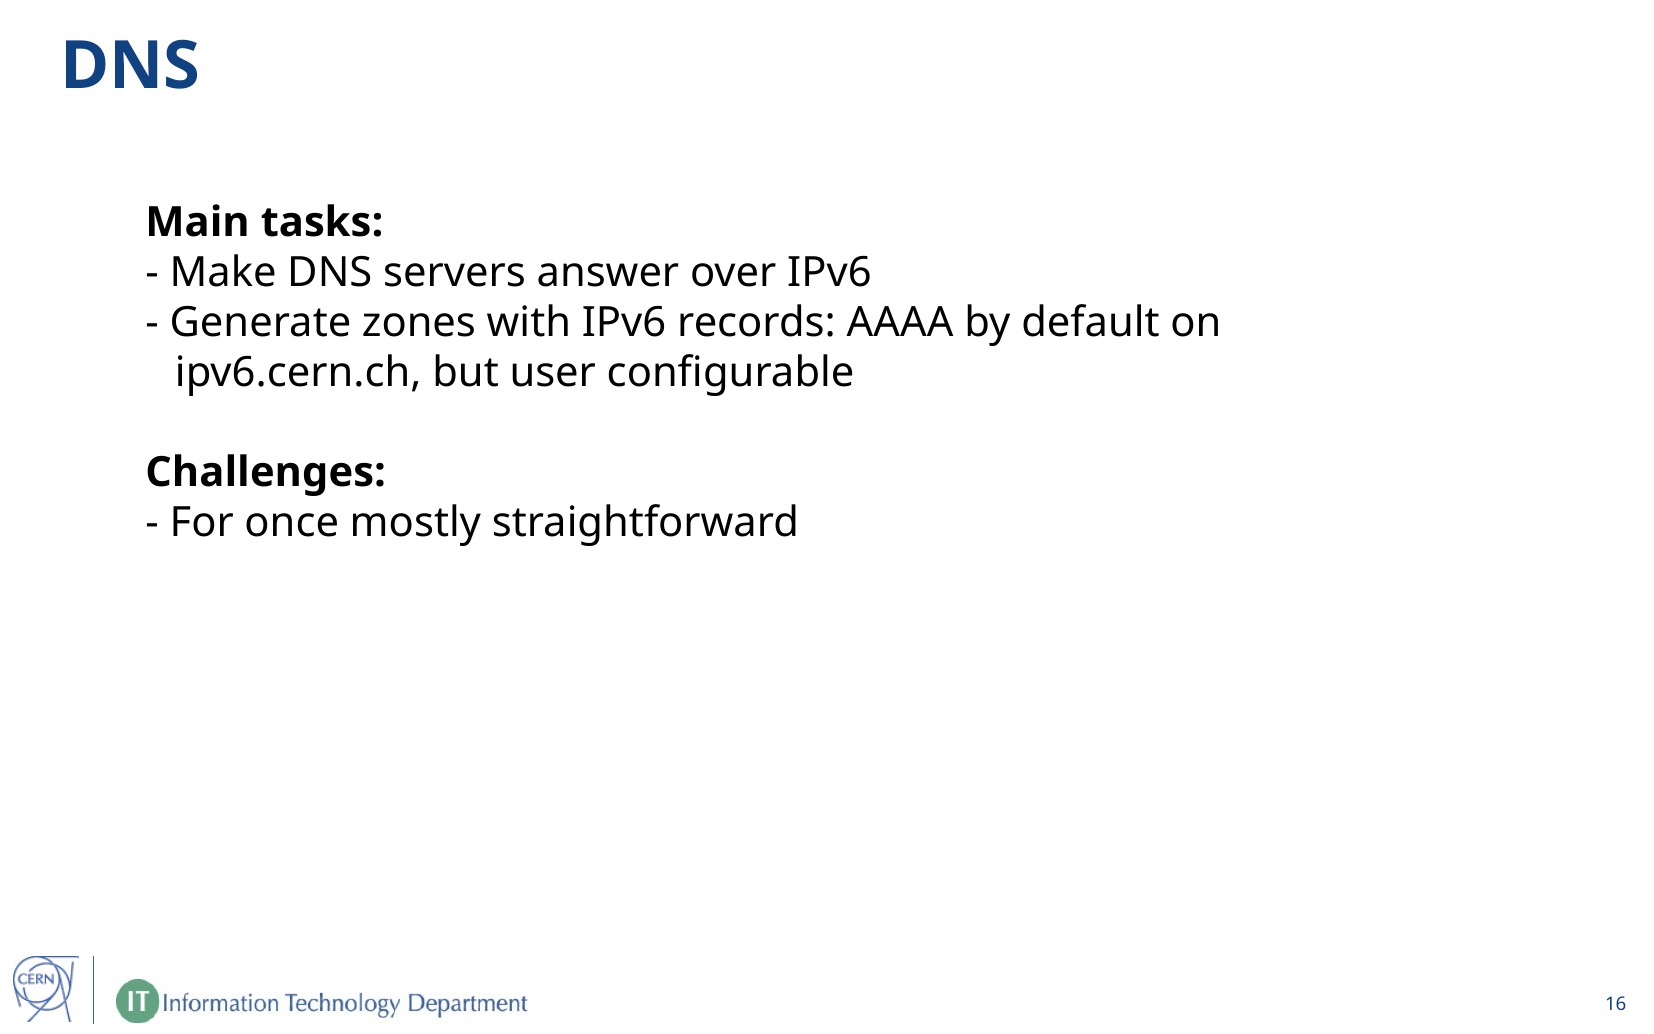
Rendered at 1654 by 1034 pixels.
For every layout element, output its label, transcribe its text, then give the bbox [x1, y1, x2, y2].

picture [13, 956, 79, 1032]
text_box Main tasks: - Make DNS servers answer over IPv6 - Generate zones with IPv6 records: AAAA by default on ipv6.cern.ch, but user configurable Challenges: - For once mostly straightforward [130, 187, 1450, 633]
picture [116, 979, 788, 1023]
title DNS [60, 0, 1528, 138]
